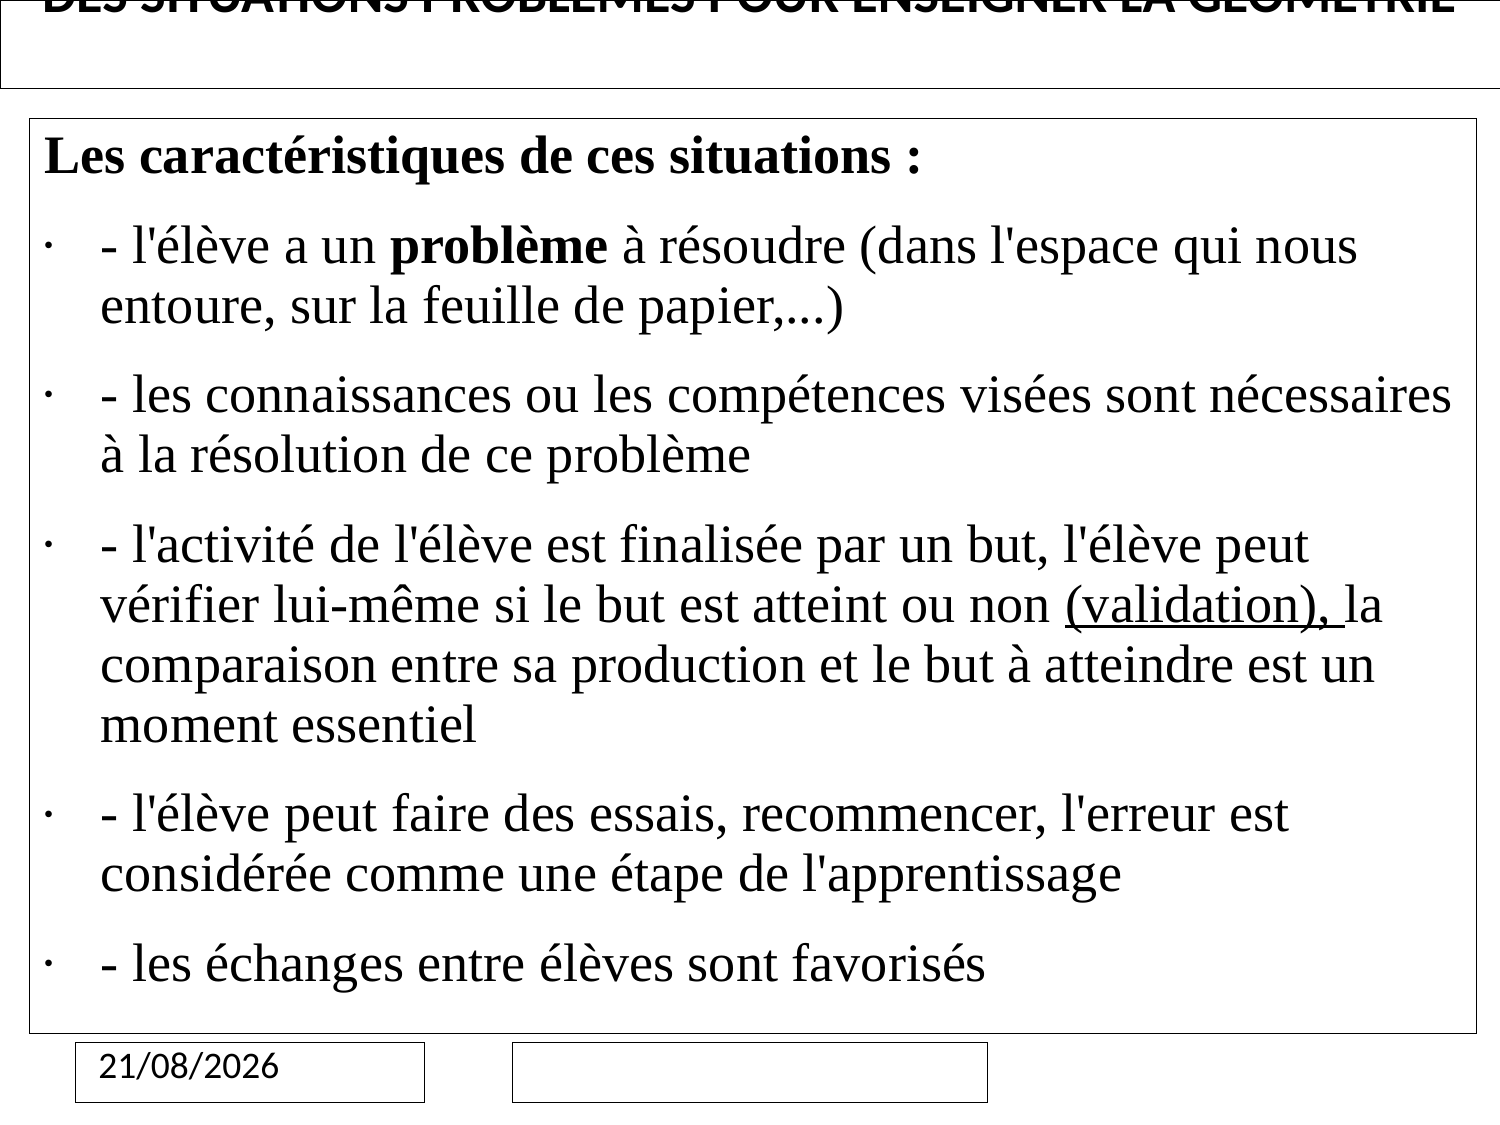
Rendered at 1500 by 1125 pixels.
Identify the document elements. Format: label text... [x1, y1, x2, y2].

title DES SITUATIONS PROBLEMES POUR ENSEIGNER LA GEOMETRIE [0, 0, 1500, 89]
list Les caractéristiques de ces situations : - l'élève a un problème à résoudre (dans l'espace qui nous entoure, sur la feuille de papier,...) - les connaissances ou les compétences visées sont nécessaires à la résolution de ce problème - l'activité de l'élève est finalisée par un but, l'élève peut vérifier lui-même si le but est atteint ou non (validation), la comparaison entre sa production et le but à atteindre est un moment essentiel - l'élève peut faire des essais, recommencer, l'erreur est considérée comme une étape de l'apprentissage - les échanges entre élèves sont favorisés [29, 118, 1477, 1034]
